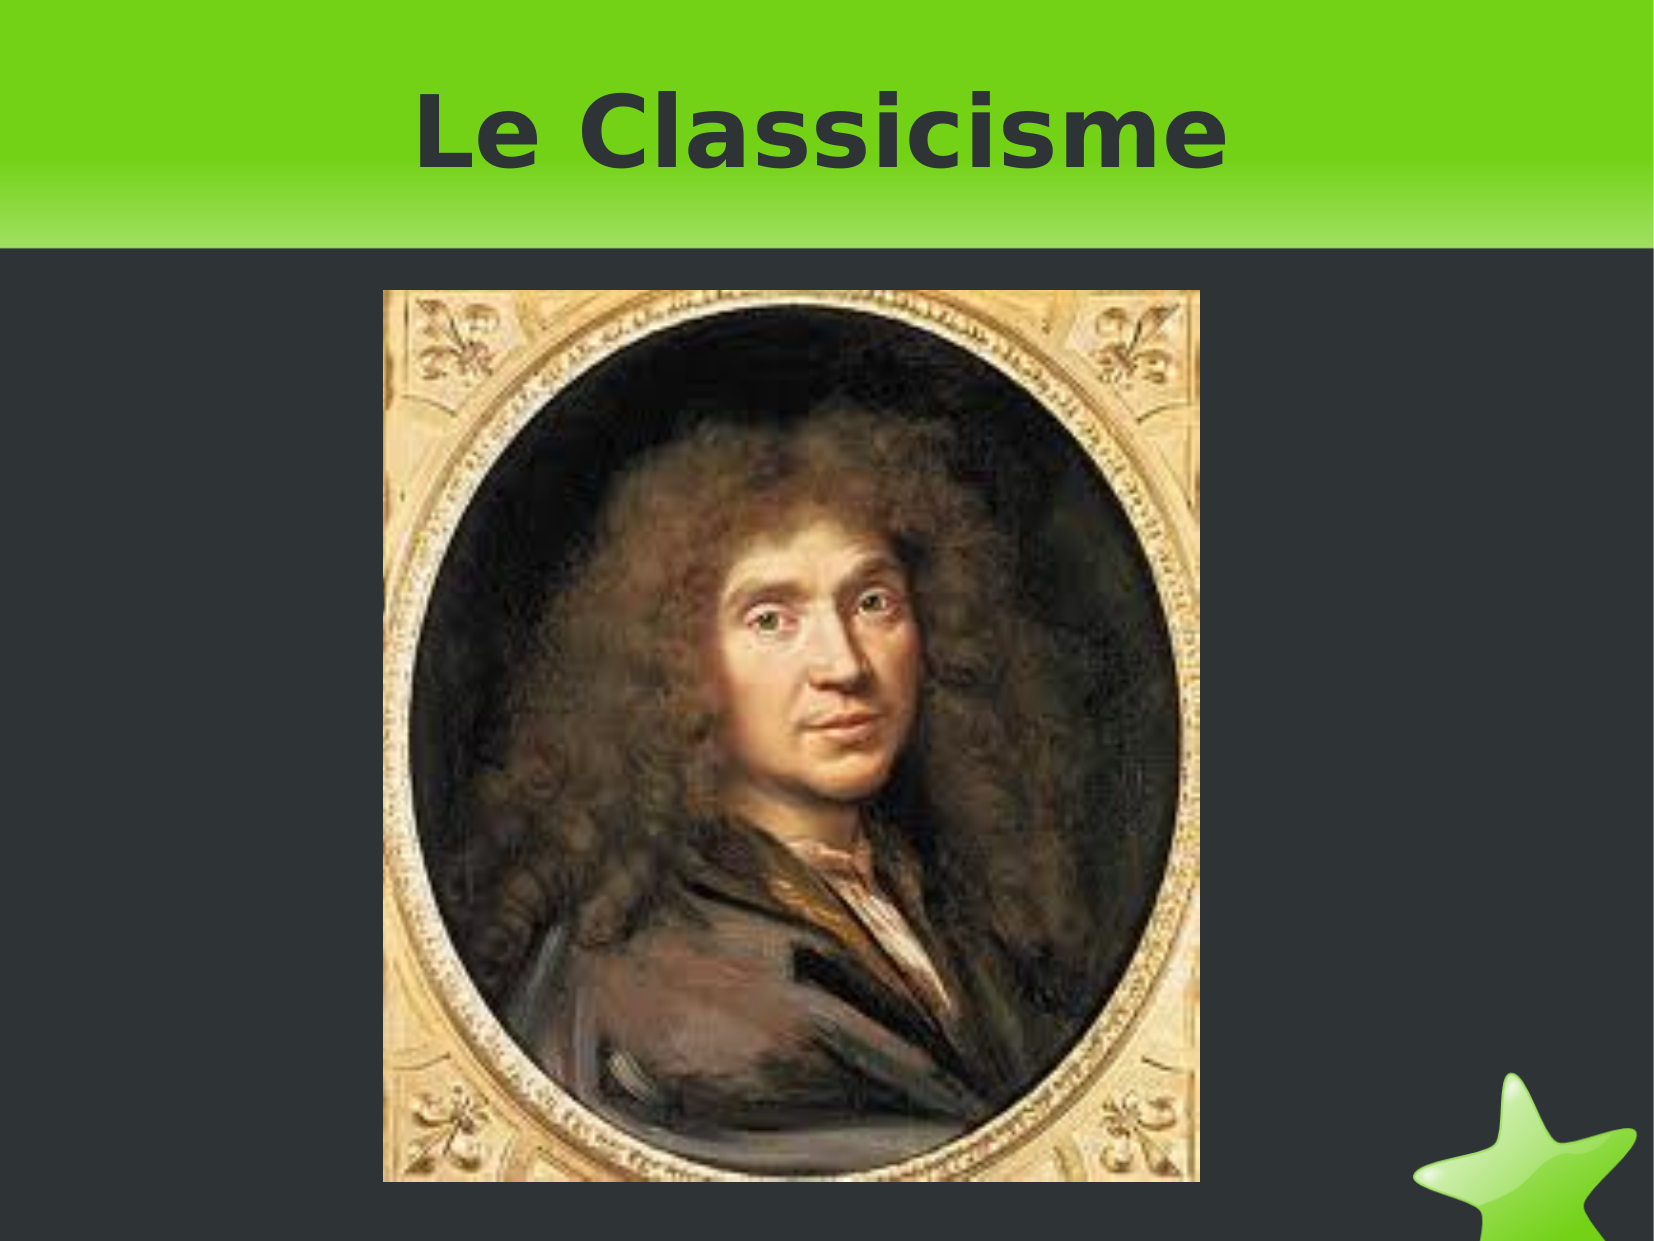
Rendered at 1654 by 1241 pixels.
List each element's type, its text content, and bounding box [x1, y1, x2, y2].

picture [0, 0, 1654, 1241]
title Le Classicisme [76, 29, 1565, 237]
